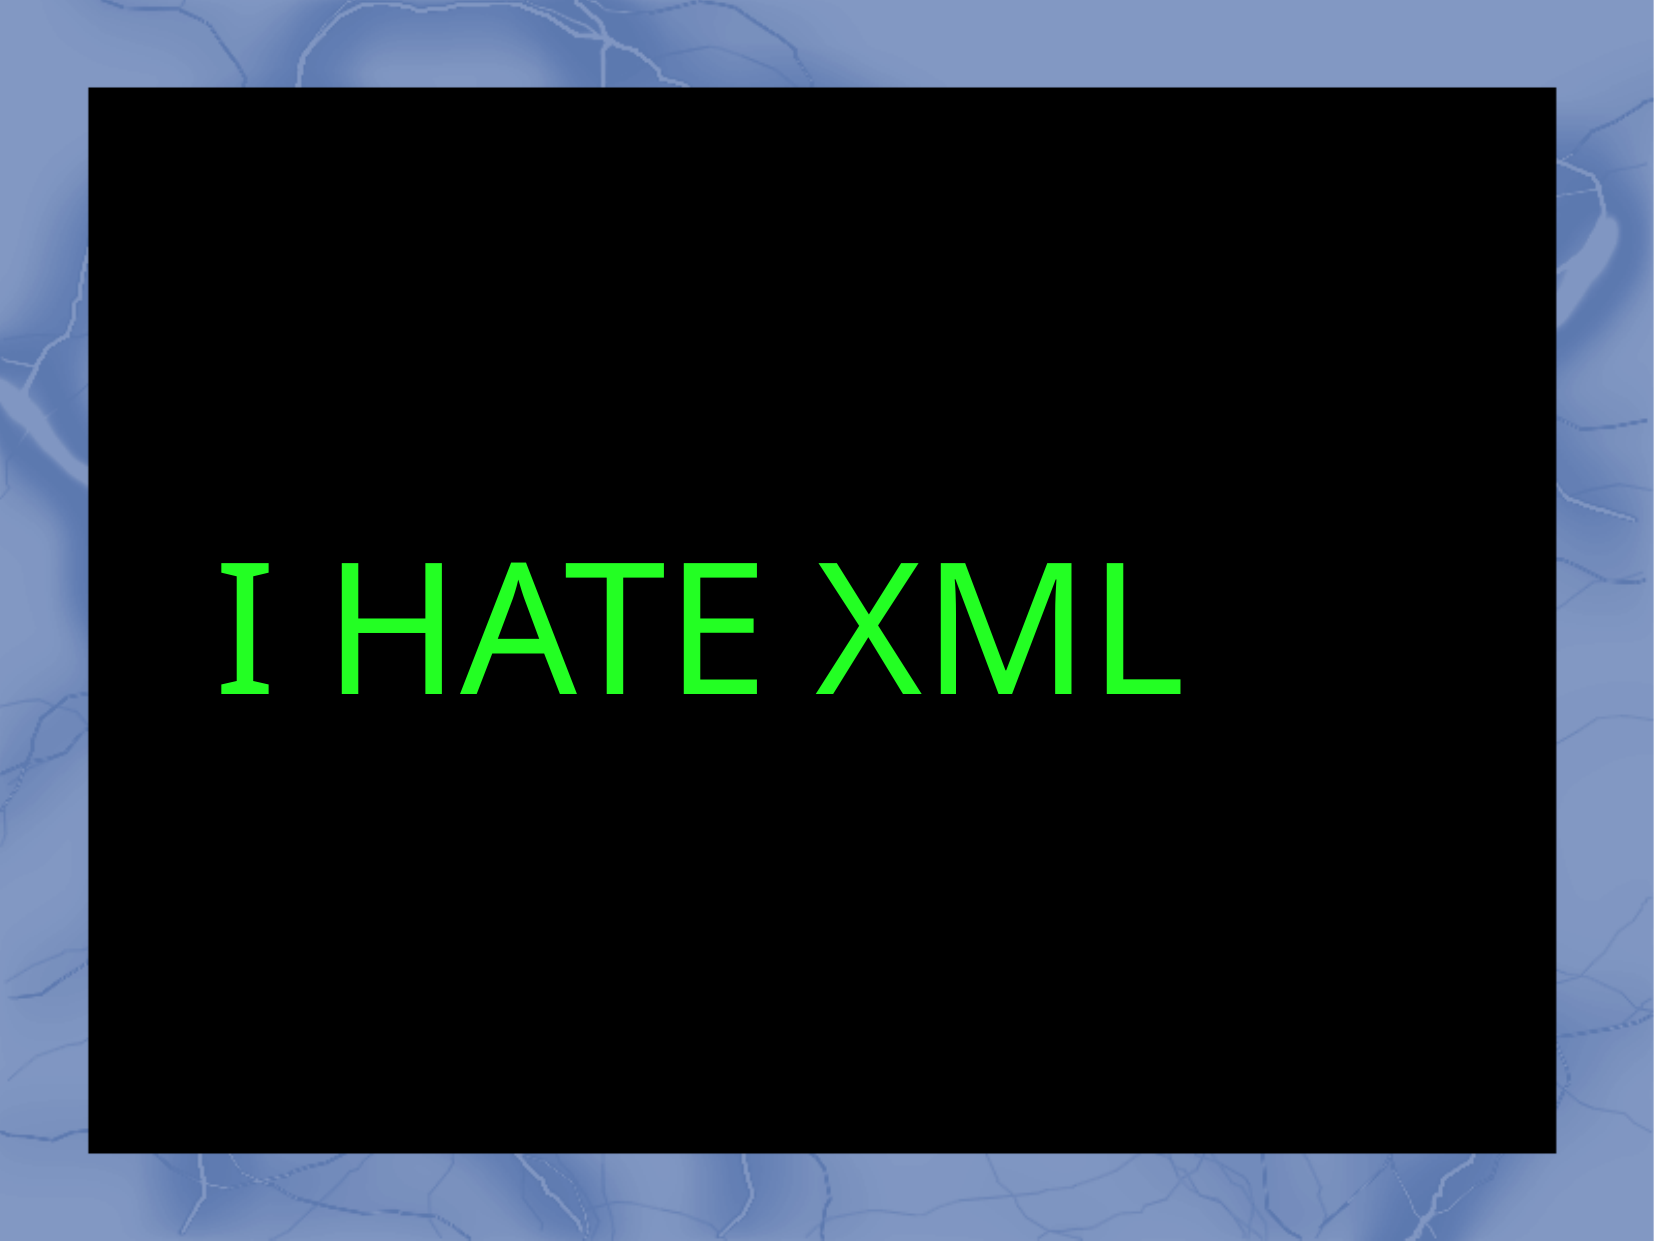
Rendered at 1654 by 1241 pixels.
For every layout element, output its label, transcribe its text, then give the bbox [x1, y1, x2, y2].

picture [0, 0, 1654, 1241]
text_box I HATE XML [200, 241, 1408, 1029]
